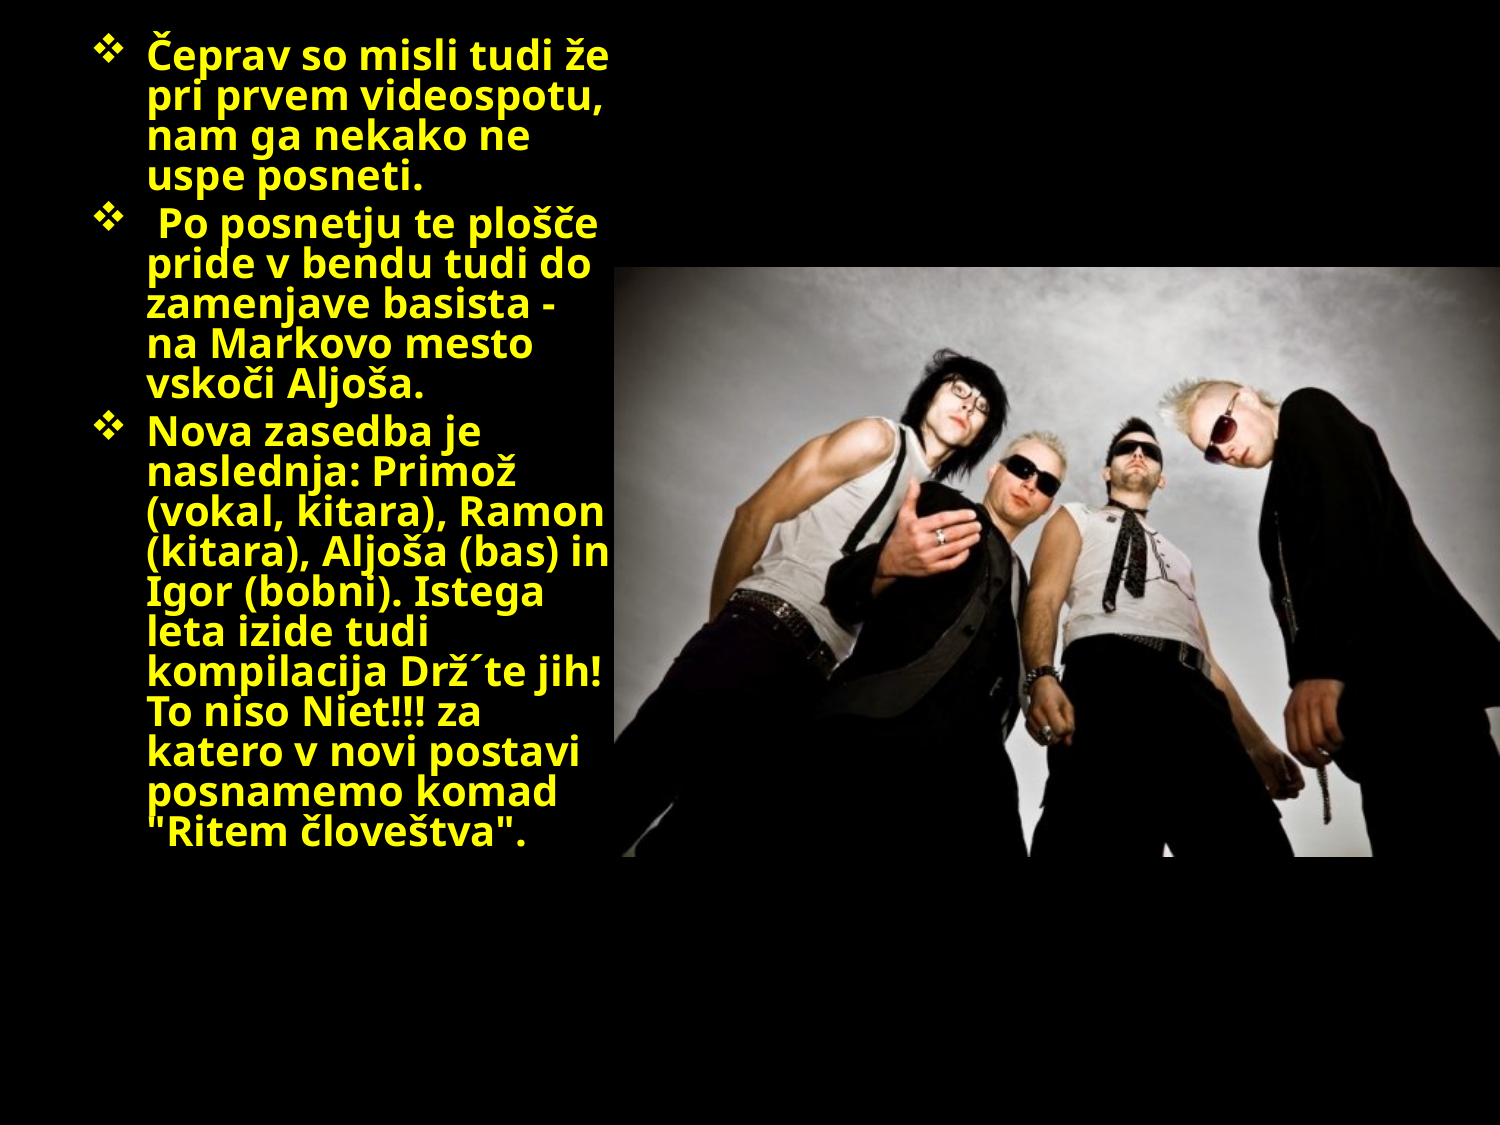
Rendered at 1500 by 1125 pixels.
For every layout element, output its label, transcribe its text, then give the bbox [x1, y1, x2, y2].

list Čeprav so misli tudi že pri prvem videospotu, nam ga nekako ne uspe posneti. Po posnetju te plošče pride v bendu tudi do zamenjave basista - na Markovo mesto vskoči Aljoša. Nova zasedba je naslednja: Primož (vokal, kitara), Ramon (kitara), Aljoša (bas) in Igor (bobni). Istega leta izide tudi kompilacija Drž´te jih! To niso Niet!!! za katero v novi postavi posnamemo komad "Ritem človeštva". [75, 31, 632, 1005]
picture [614, 267, 1500, 857]
